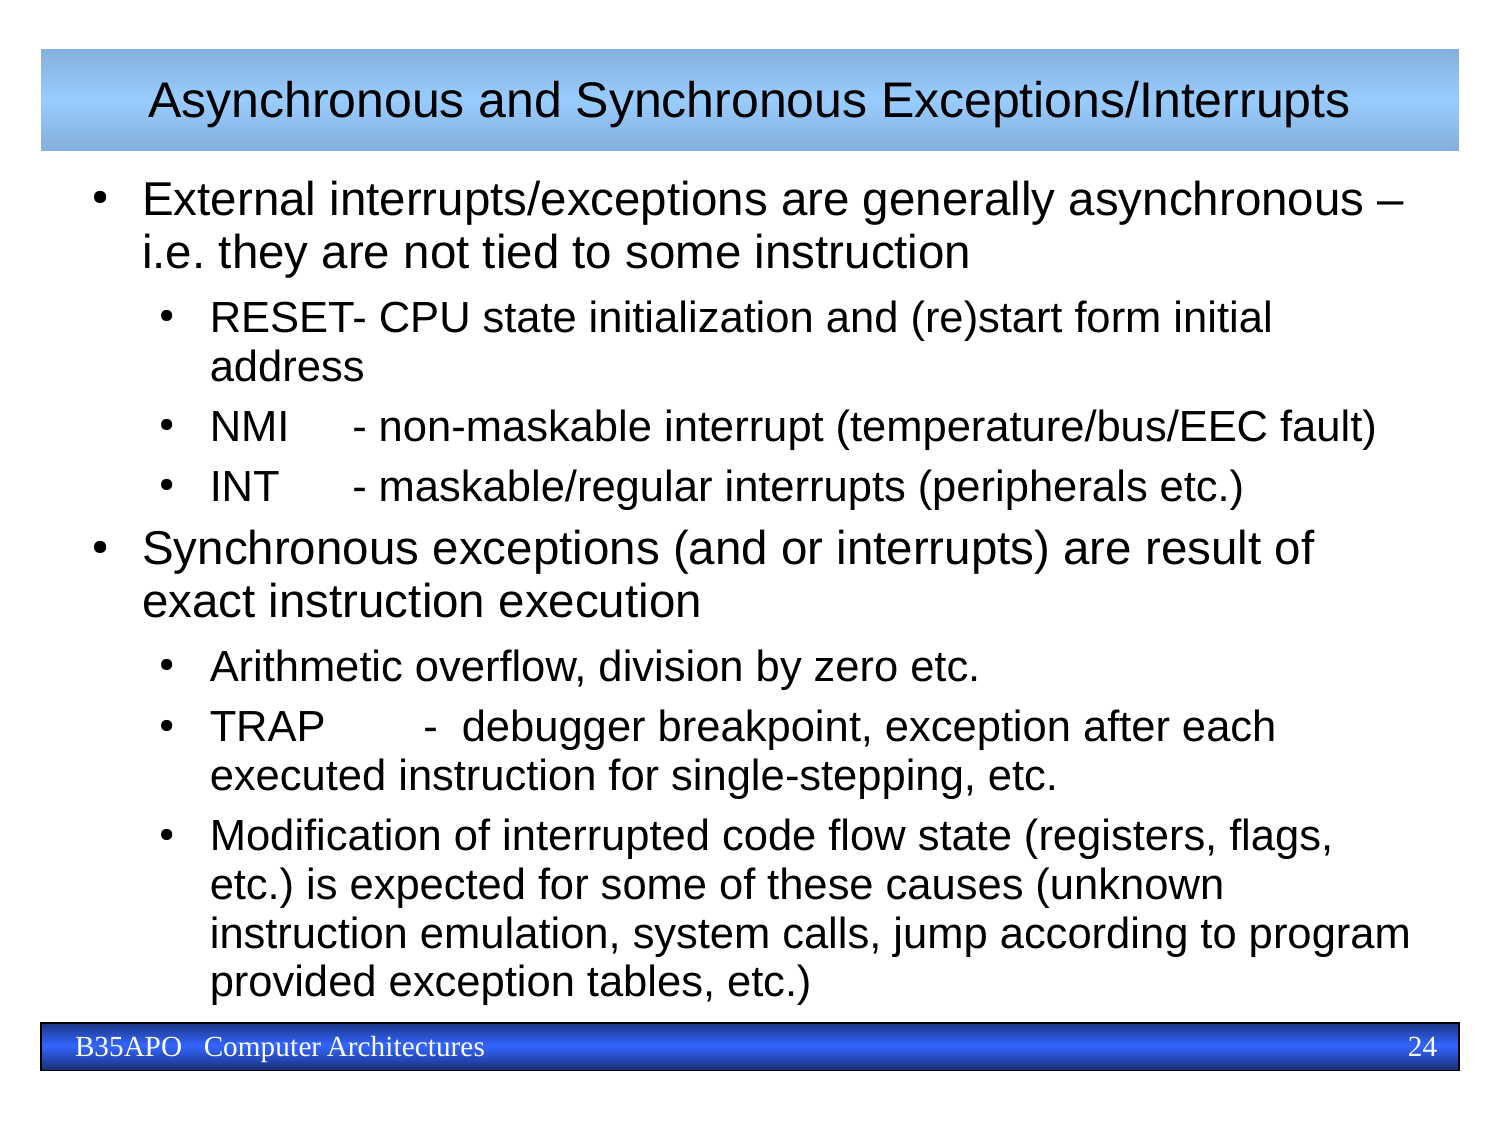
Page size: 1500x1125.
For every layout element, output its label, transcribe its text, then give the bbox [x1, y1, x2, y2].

list External interrupts/exceptions are generally asynchronous – i.e. they are not tied to some instruction RESET- CPU state initialization and (re)start form initial address NMI - non-maskable interrupt (temperature/bus/EEC fault) INT - maskable/regular interrupts (peripherals etc.) Synchronous exceptions (and or interrupts) are result of exact instruction execution Arithmetic overflow, division by zero etc. TRAP - debugger breakpoint, exception after each executed instruction for single-stepping, etc. Modification of interrupted code flow state (registers, flags, etc.) is expected for some of these causes (unknown instruction emulation, system calls, jump according to program provided exception tables, etc.) [75, 172, 1426, 1013]
title Asynchronous and Synchronous Exceptions/Interrupts [41, 49, 1459, 151]
